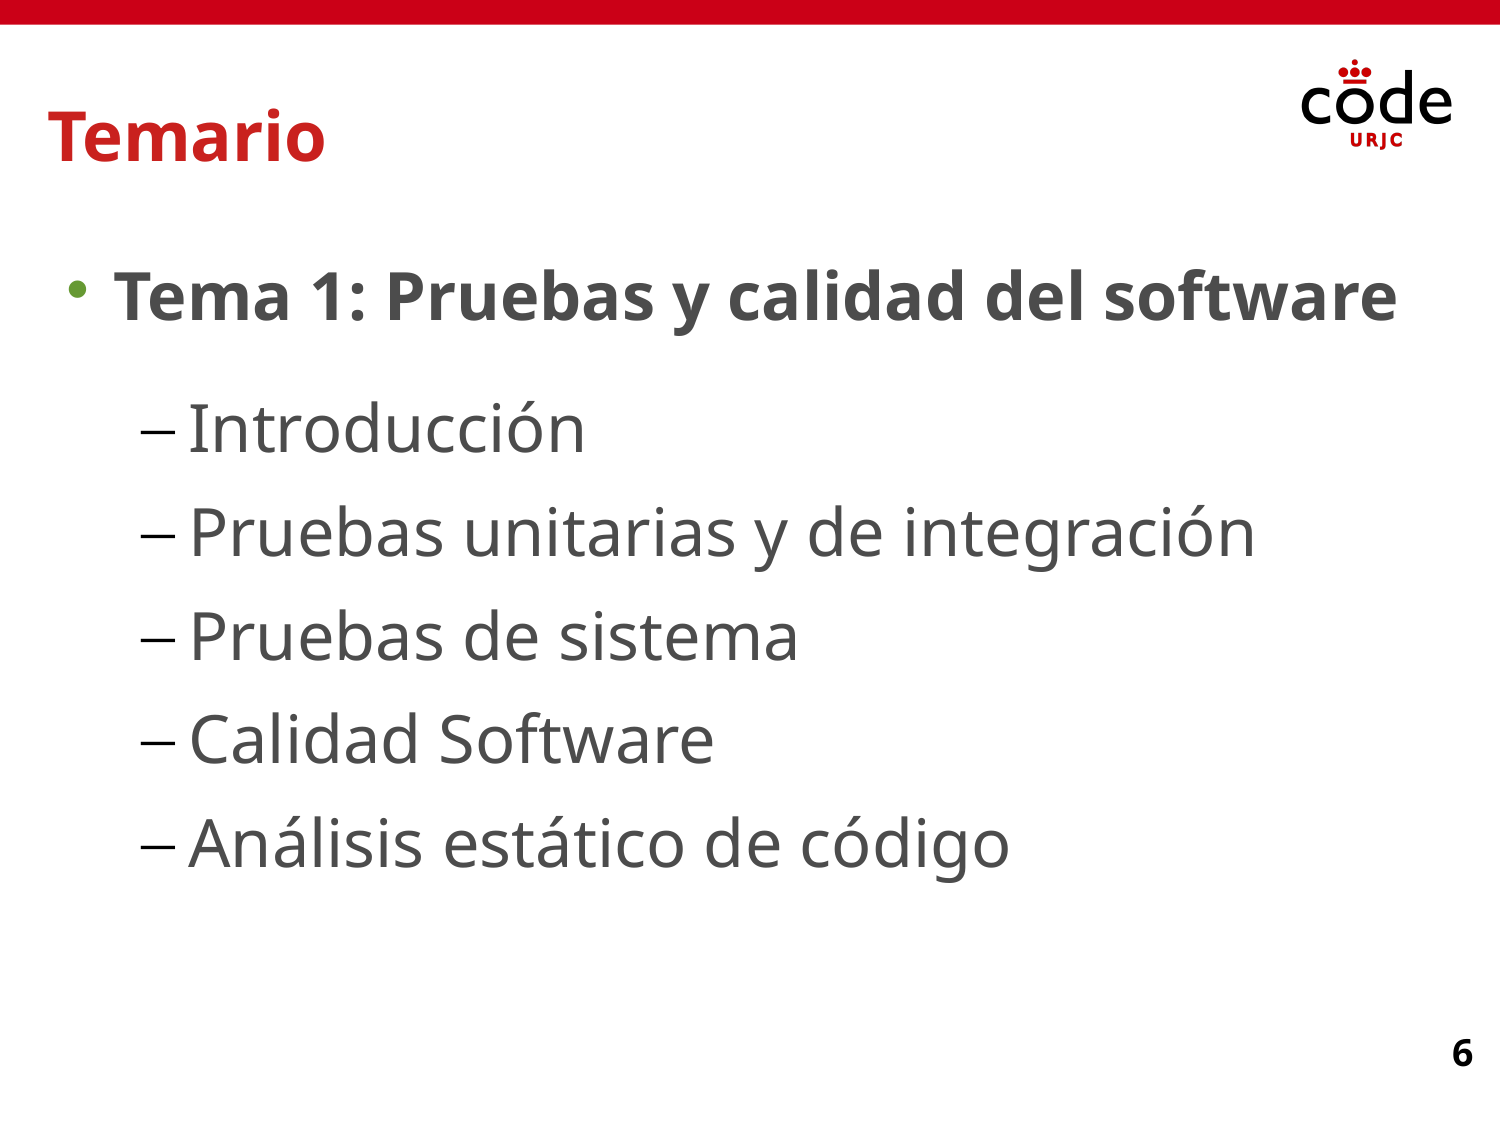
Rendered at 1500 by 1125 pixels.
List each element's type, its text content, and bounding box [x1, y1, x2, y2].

list Tema 1: Pruebas y calidad del software Introducción Pruebas unitarias y de integración Pruebas de sistema Calidad Software Análisis estático de código [51, 259, 1436, 1013]
title Temario [32, 79, 1383, 189]
picture [1284, 50, 1468, 161]
